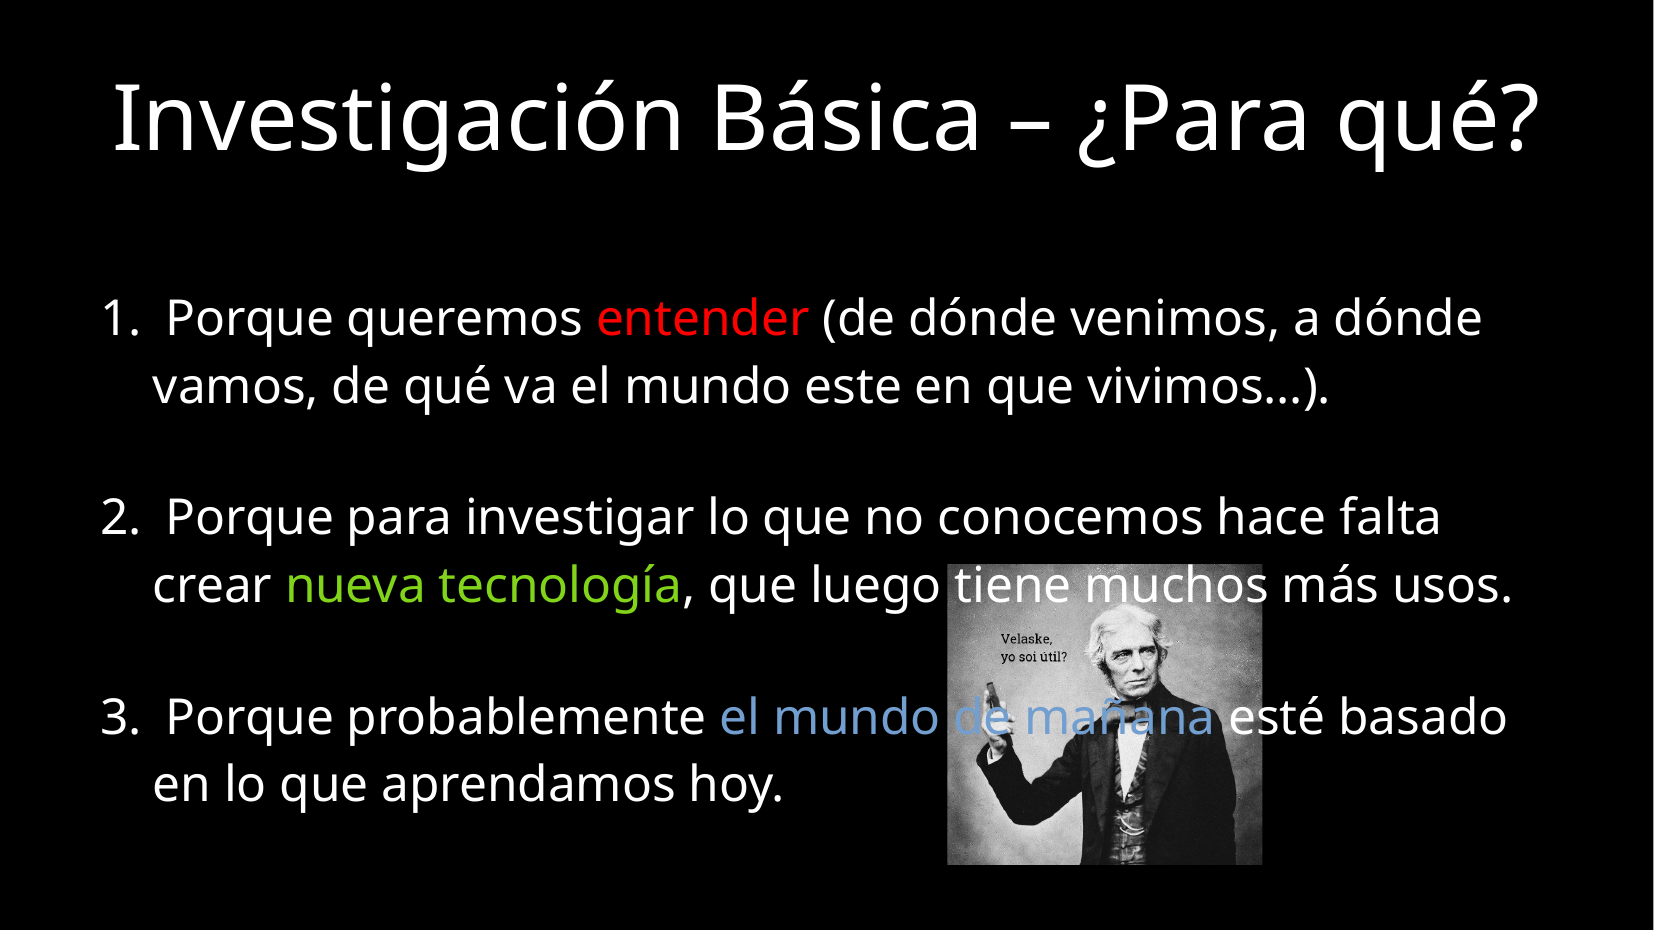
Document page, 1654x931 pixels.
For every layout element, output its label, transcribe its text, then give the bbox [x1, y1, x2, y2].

list Porque queremos entender (de dónde venimos, a dónde vamos, de qué va el mundo este en que vivimos…). Porque para investigar lo que no conocemos hace falta crear nueva tecnología, que luego tiene muchos más usos. Porque probablemente el mundo de mañana esté basado en lo que aprendamos hoy. [82, 282, 1571, 822]
title Investigación Básica – ¿Para qué? [82, 37, 1571, 193]
picture [947, 822, 1263, 865]
